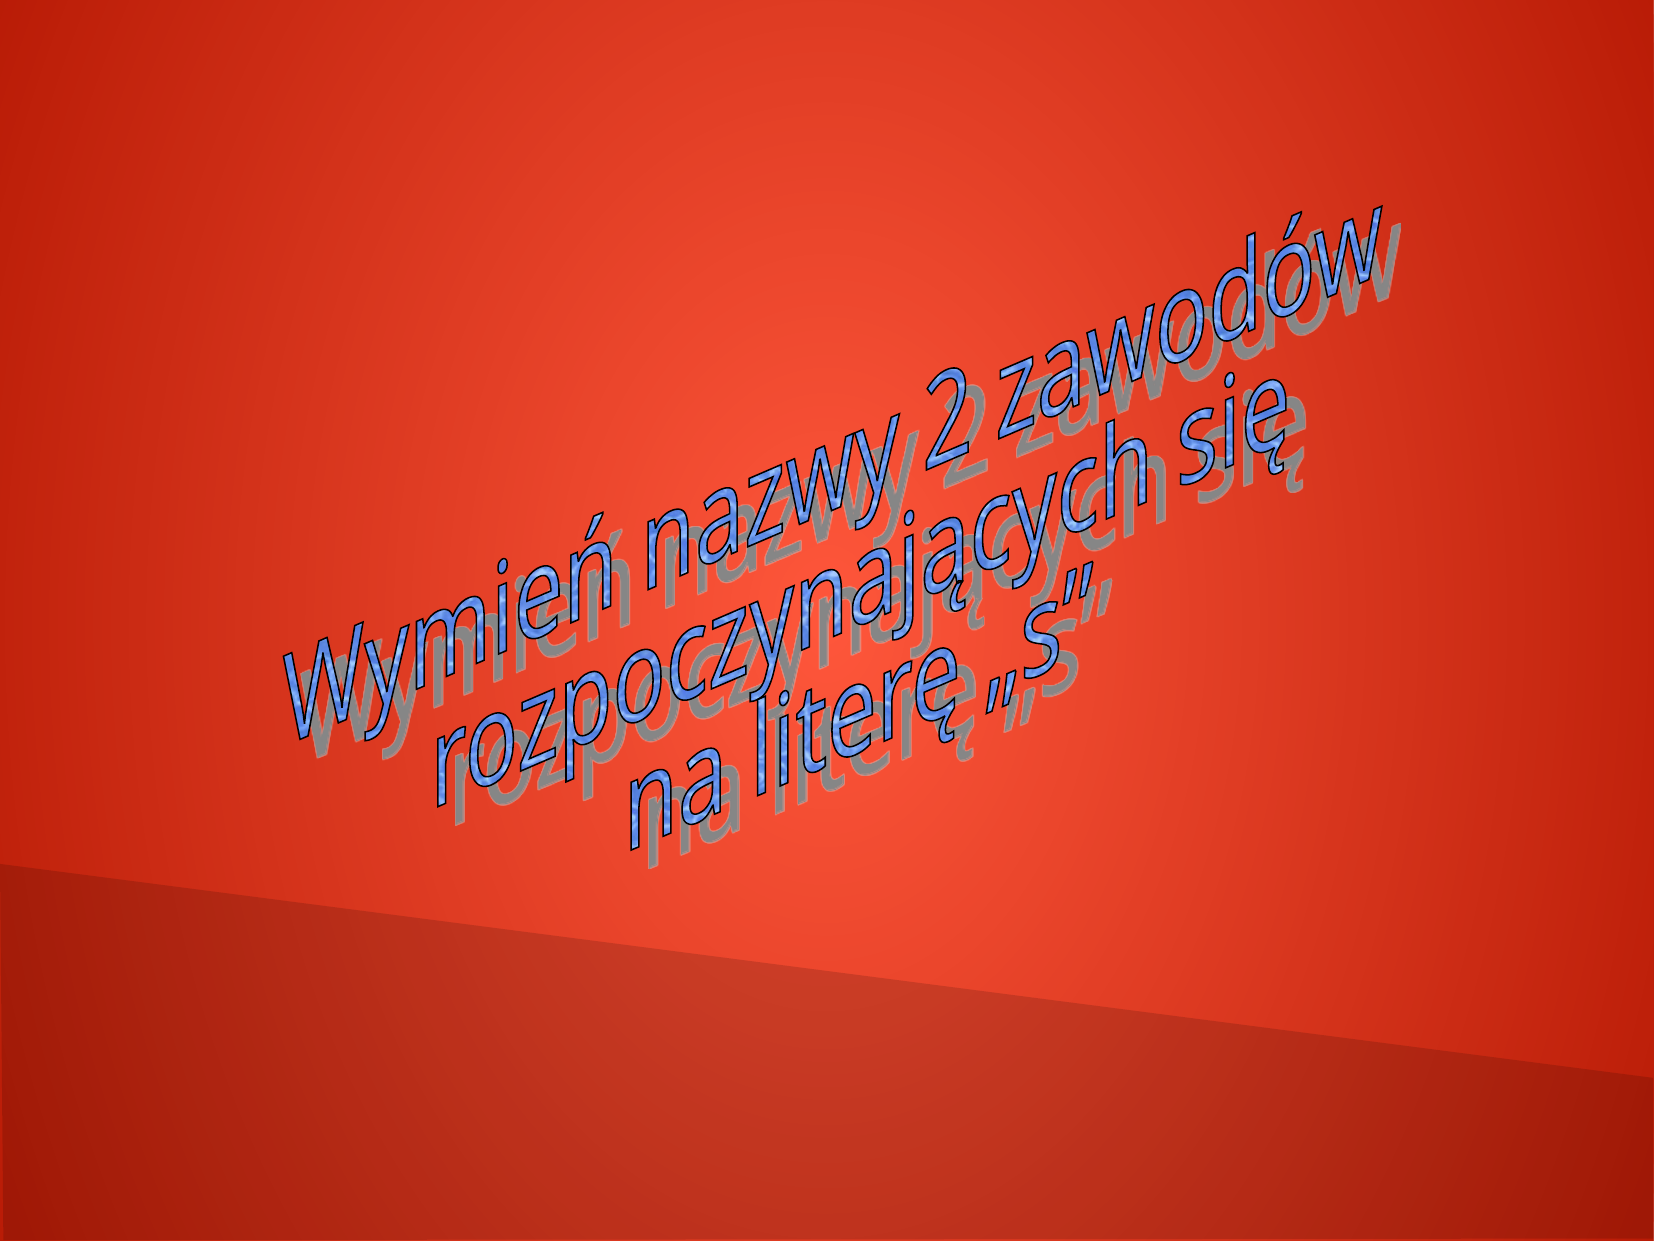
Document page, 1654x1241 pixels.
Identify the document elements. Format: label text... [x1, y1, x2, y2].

text_box Wymień nazwy 2 zawodów rozpoczynających się na literę „s” [670, 625, 706, 701]
text_box Wymień nazwy 2 zawodów rozpoczynających się na literę „s” [1106, 419, 1147, 520]
text_box Wymień nazwy 2 zawodów rozpoczynających się na literę „s” [364, 624, 410, 741]
text_box Wymień nazwy 2 zawodów rozpoczynających się na literę „s” [831, 684, 873, 758]
text_box Wymień nazwy 2 zawodów rozpoczynających się na literę „s” [1213, 232, 1255, 341]
text_box Wymień nazwy 2 zawodów rozpoczynających się na literę „s” [749, 585, 795, 796]
text_box Wymień nazwy 2 zawodów rozpoczynających się na literę „s” [520, 688, 556, 772]
text_box Wymień nazwy 2 zawodów rozpoczynających się na literę „s” [974, 495, 1010, 570]
text_box Wymień nazwy 2 zawodów rozpoczynających się na literę „s” [518, 565, 560, 639]
text_box Wymień nazwy 2 zawodów rozpoczynających się na literę „s” [631, 769, 671, 851]
text_box Wymień nazwy 2 zawodów rozpoczynających się na literę „s” [1024, 601, 1059, 679]
text_box Wymień nazwy 2 zawodów rozpoczynających się na literę „s” [416, 596, 485, 690]
text_box Wymień nazwy 2 zawodów rozpoczynających się na literę „s” [796, 689, 826, 773]
text_box Wymień nazwy 2 zawodów rozpoczynających się na literę „s” [852, 548, 891, 625]
text_box Wymień nazwy 2 zawodów rozpoczynających się na literę „s” [1012, 472, 1057, 589]
text_box Wymień nazwy 2 zawodów rozpoczynających się na literę „s” [924, 517, 965, 612]
text_box Wymień nazwy 2 zawodów rozpoczynających się na literę „s” [1040, 340, 1079, 417]
text_box Wymień nazwy 2 zawodów rozpoczynających się na literę „s” [1086, 304, 1155, 396]
text_box Wymień nazwy 2 zawodów rozpoczynających się na literę „s” [648, 509, 688, 590]
text_box Wymień nazwy 2 zawodów rozpoczynających się na literę „s” [1267, 243, 1311, 317]
text_box Wymień nazwy 2 zawodów rozpoczynających się na literę „s” [1180, 408, 1215, 485]
text_box Wymień nazwy 2 zawodów rozpoczynających się na literę „s” [617, 649, 662, 723]
text_box Wymień nazwy 2 zawodów rozpoczynających się na literę „s” [916, 647, 957, 743]
text_box Wymień nazwy 2 zawodów rozpoczynających się na literę „s” [1159, 289, 1204, 364]
text_box Wymień nazwy 2 zawodów rozpoczynających się na literę „s” [884, 661, 912, 742]
text_box Wymień nazwy 2 zawodów rozpoczynających się na literę „s” [283, 622, 364, 740]
text_box Wymień nazwy 2 zawodów rozpoczynających się na literę „s” [998, 356, 1034, 439]
text_box Wymień nazwy 2 zawodów rozpoczynających się na literę „s” [892, 534, 913, 640]
text_box Wymień nazwy 2 zawodów rozpoczynających się na literę „s” [926, 367, 969, 470]
text_box Wymień nazwy 2 zawodów rozpoczynających się na literę „s” [747, 464, 783, 547]
text_box Wymień nazwy 2 zawodów rozpoczynających się na literę „s” [801, 569, 842, 651]
text_box Wymień nazwy 2 zawodów rozpoczynających się na literę „s” [469, 712, 514, 787]
text_box Wymień nazwy 2 zawodów rozpoczynających się na literę „s” [699, 487, 738, 564]
text_box Wymień nazwy 2 zawodów rozpoczynających się na literę „s” [1061, 457, 1097, 533]
text_box Wymień nazwy 2 zawodów rozpoczynających się na literę „s” [565, 671, 608, 782]
text_box Wymień nazwy 2 zawodów rozpoczynających się na literę „s” [437, 726, 466, 807]
text_box Wymień nazwy 2 zawodów rozpoczynających się na literę „s” [1245, 379, 1286, 475]
text_box Wymień nazwy 2 zawodów rozpoczynających się na literę „s” [1314, 206, 1382, 298]
text_box Wymień nazwy 2 zawodów rozpoczynających się na literę „s” [682, 748, 721, 825]
text_box Wymień nazwy 2 zawodów rozpoczynających się na literę „s” [786, 413, 900, 530]
text_box Wymień nazwy 2 zawodów rozpoczynających się na literę „s” [711, 606, 746, 689]
text_box Wymień nazwy 2 zawodów rozpoczynających się na literę „s” [570, 542, 611, 623]
